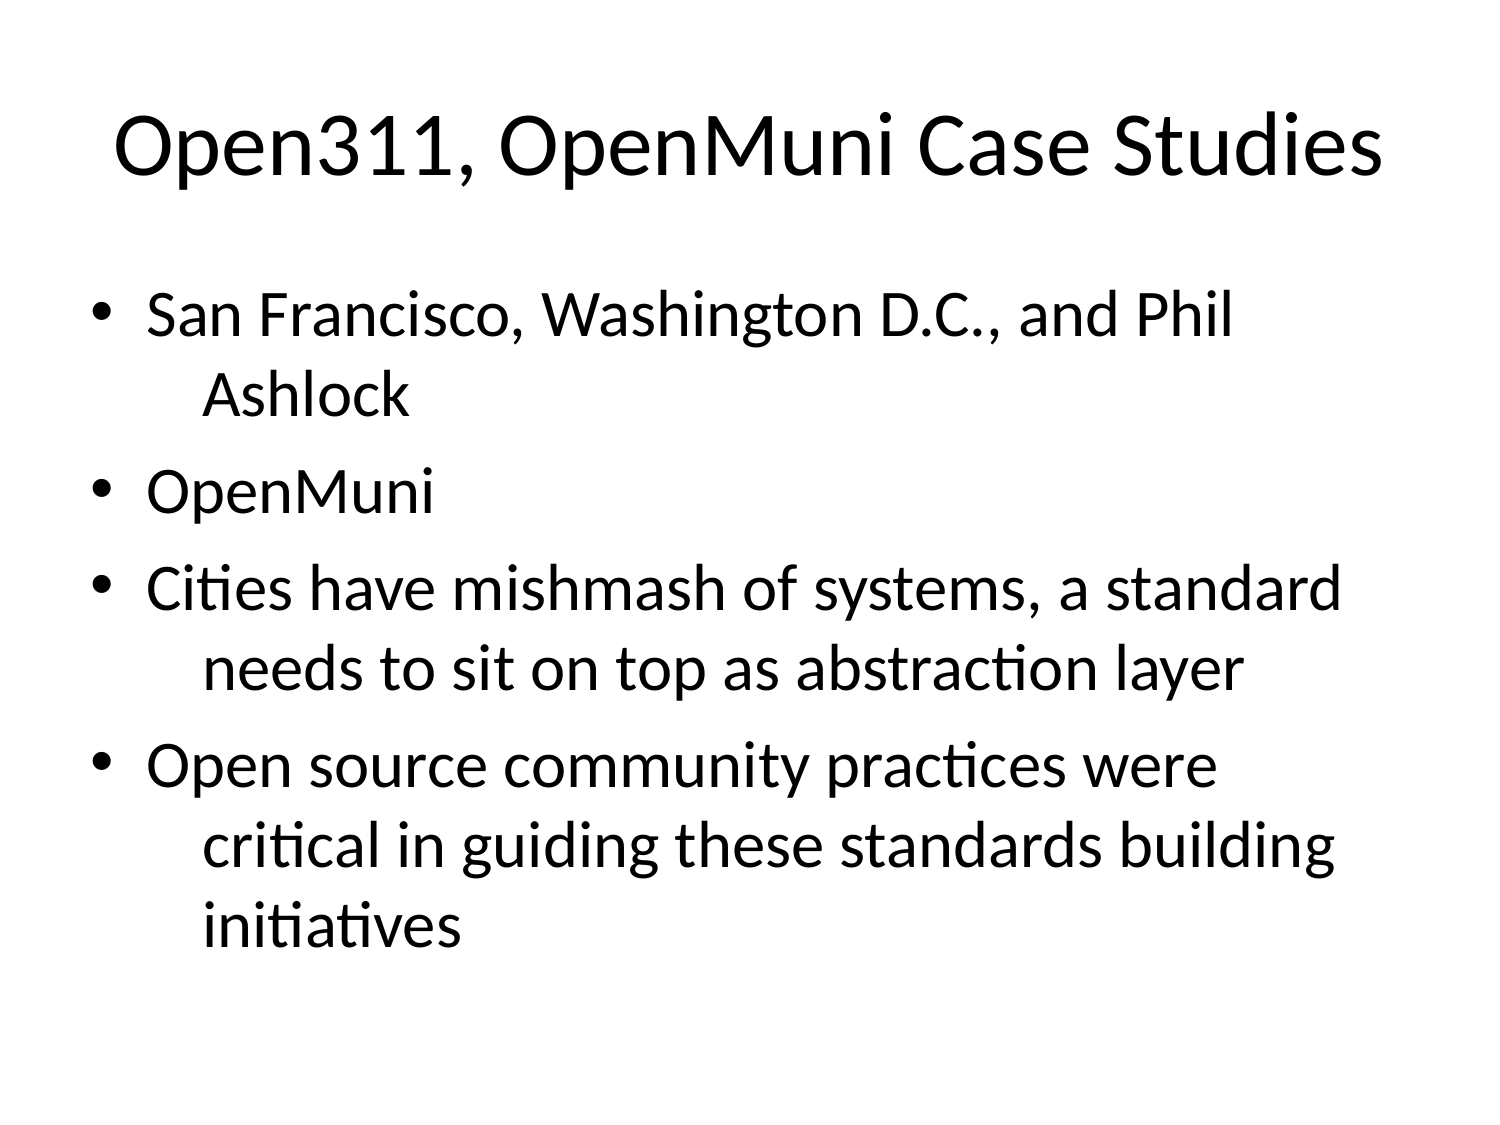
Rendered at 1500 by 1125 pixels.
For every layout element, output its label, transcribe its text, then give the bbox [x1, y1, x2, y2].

list San Francisco, Washington D.C., and Phil Ashlock OpenMuni Cities have mishmash of systems, a standard needs to sit on top as abstraction layer Open source community practices were critical in guiding these standards building initiatives [75, 262, 1426, 1005]
title Open311, OpenMuni Case Studies [75, 45, 1426, 233]
